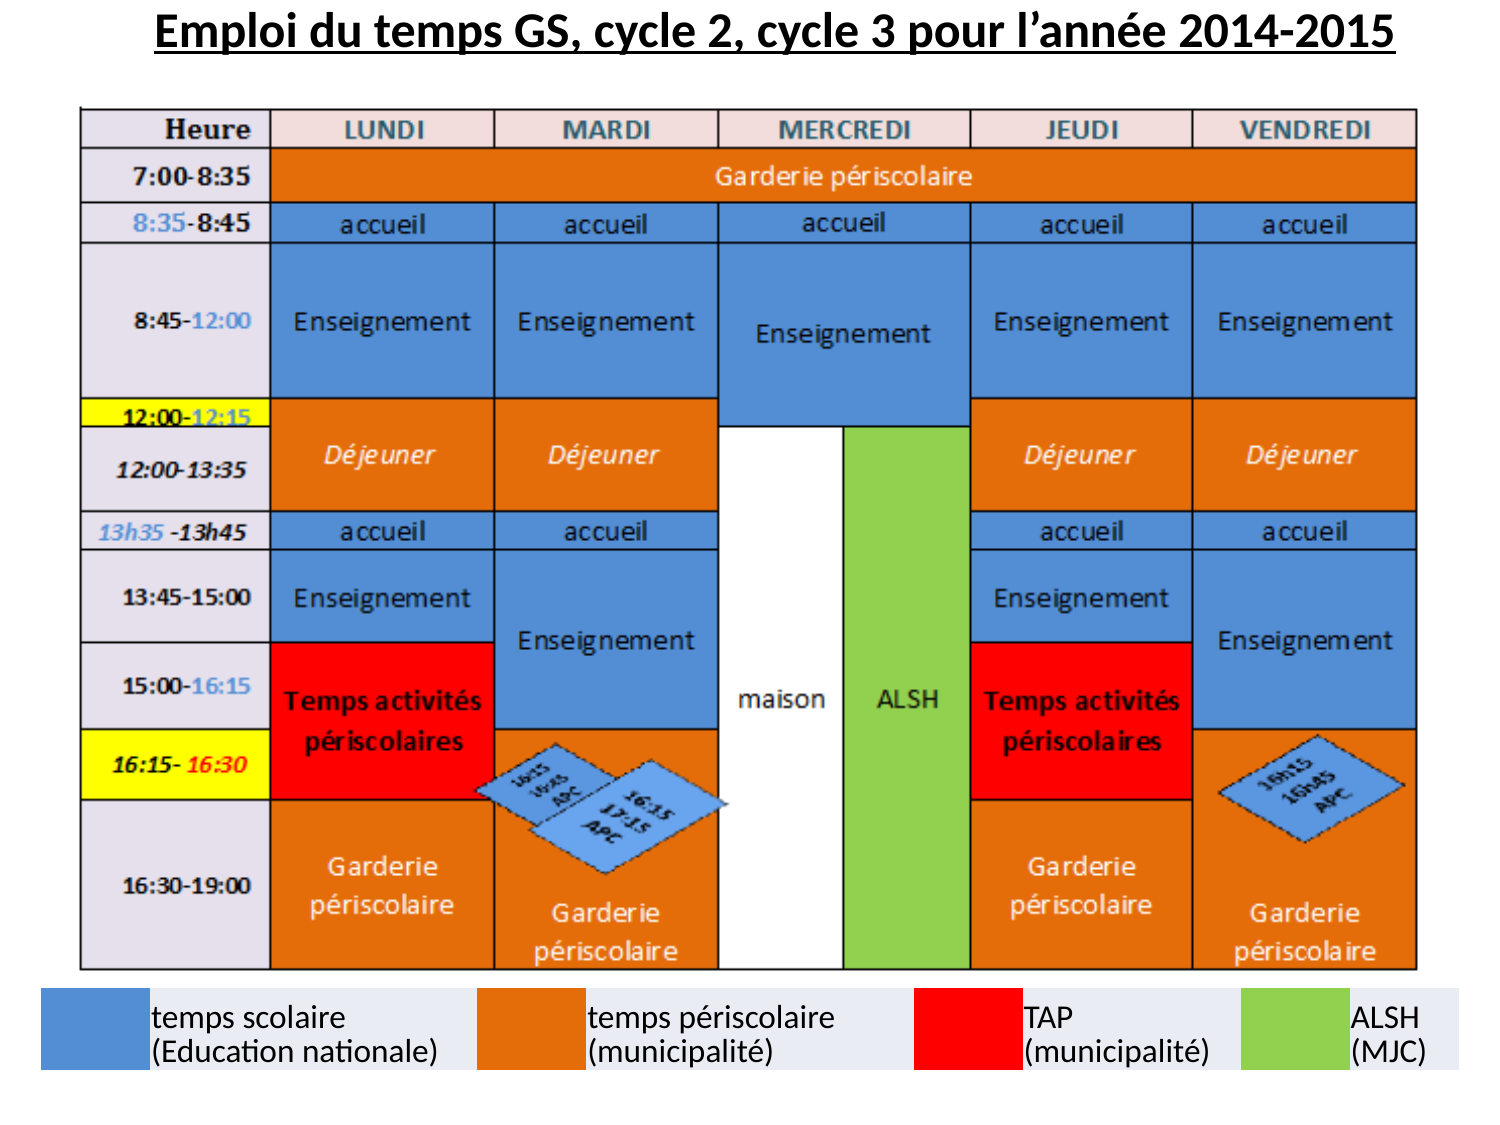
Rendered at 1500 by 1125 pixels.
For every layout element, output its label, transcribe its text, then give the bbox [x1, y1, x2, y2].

table_header temps périscolaire (municipalité) [586, 988, 914, 1070]
picture [64, 101, 1430, 985]
table_header [477, 988, 586, 1070]
table_header TAP (municipalité) [1023, 988, 1241, 1070]
title Emploi du temps GS, cycle 2, cycle 3 pour l’année 2014-2015 [100, 0, 1451, 178]
table_header ALSH (MJC) [1350, 988, 1459, 1070]
table_header [41, 988, 150, 1070]
table_header temps scolaire (Education nationale) [150, 988, 477, 1070]
table_header [914, 988, 1023, 1070]
table_header [1241, 988, 1350, 1070]
